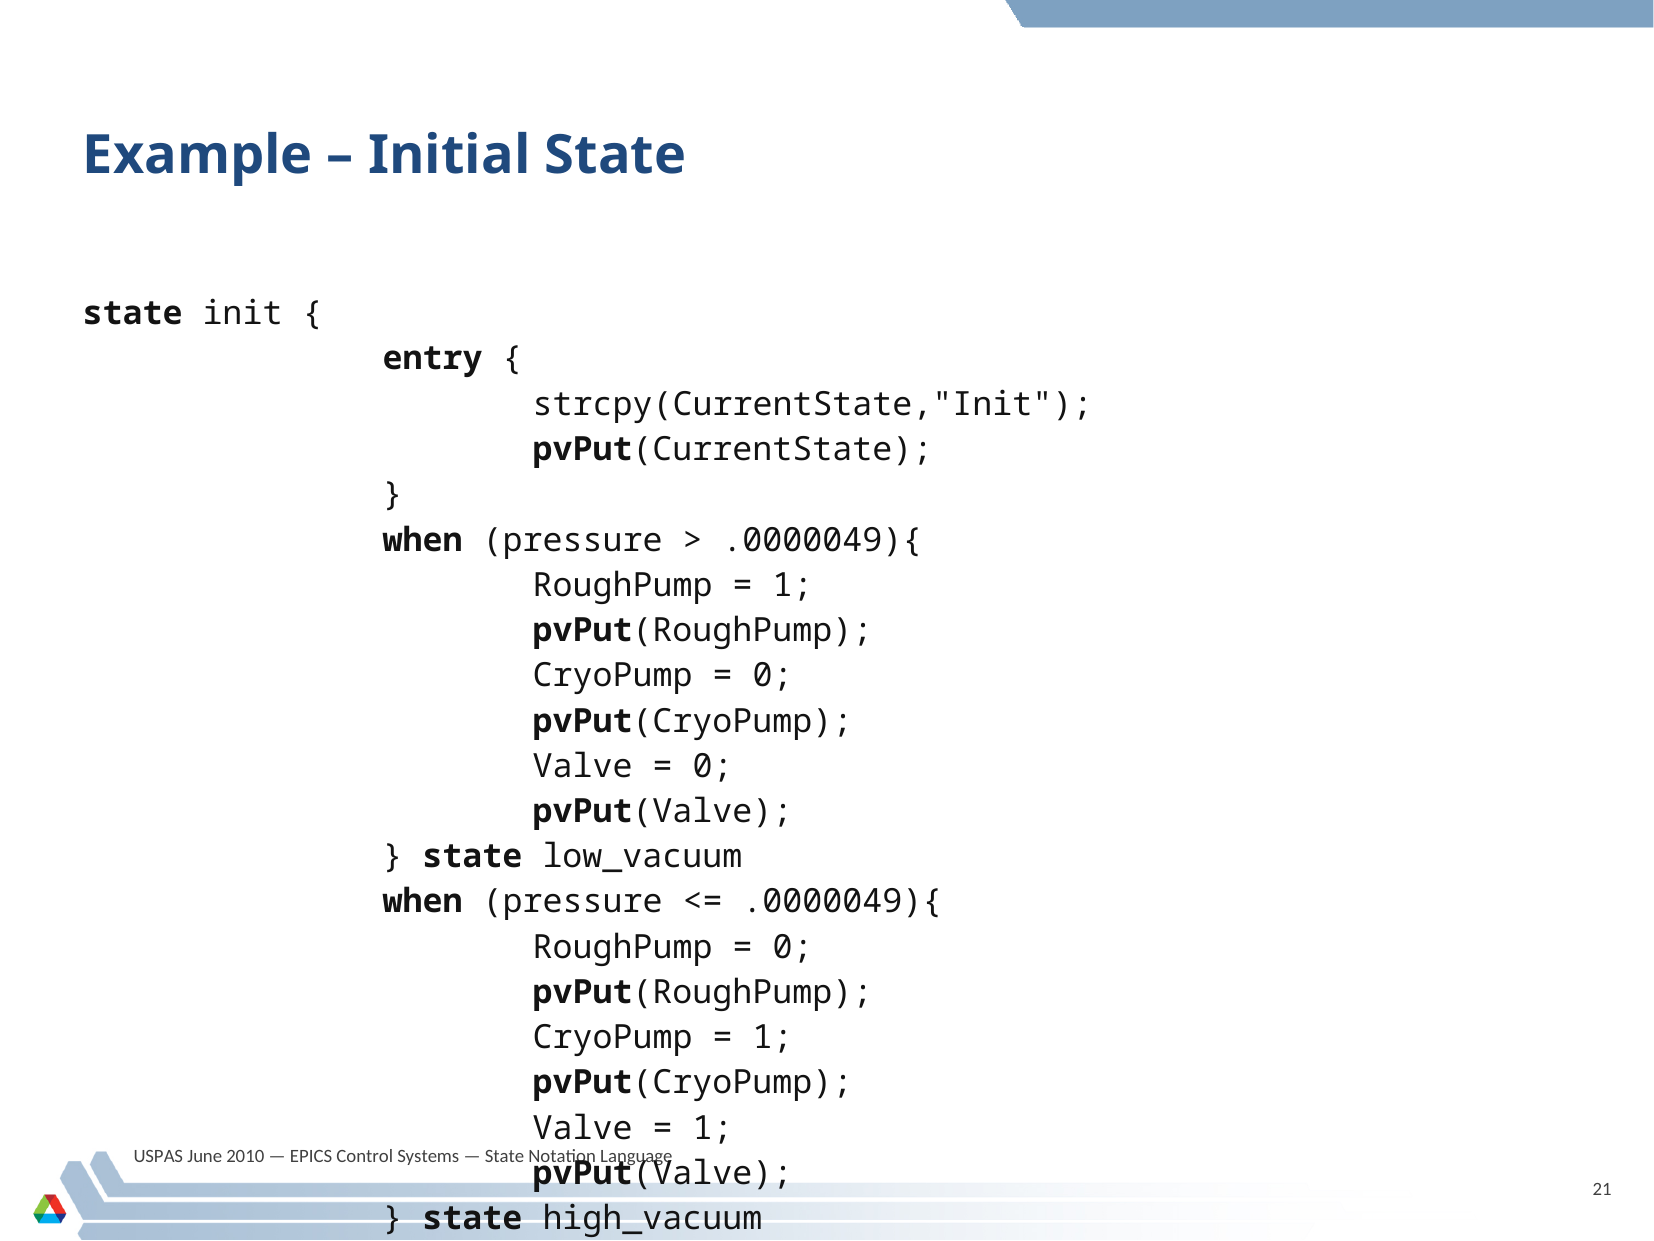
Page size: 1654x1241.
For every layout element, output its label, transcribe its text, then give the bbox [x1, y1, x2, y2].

picture [0, 1143, 1654, 1240]
title Example – Initial State [82, 49, 1571, 257]
list state init { entry { strcpy(CurrentState,"Init"); pvPut(CurrentState); } when (pressure > .0000049){ RoughPump = 1; pvPut(RoughPump); CryoPump = 0; pvPut(CryoPump); Valve = 0; pvPut(Valve); } state low_vacuum when (pressure <= .0000049){ RoughPump = 0; pvPut(RoughPump); CryoPump = 1; pvPut(CryoPump); Valve = 1; pvPut(Valve); } state high_vacuum } [82, 289, 1571, 1119]
picture [0, 0, 1654, 29]
